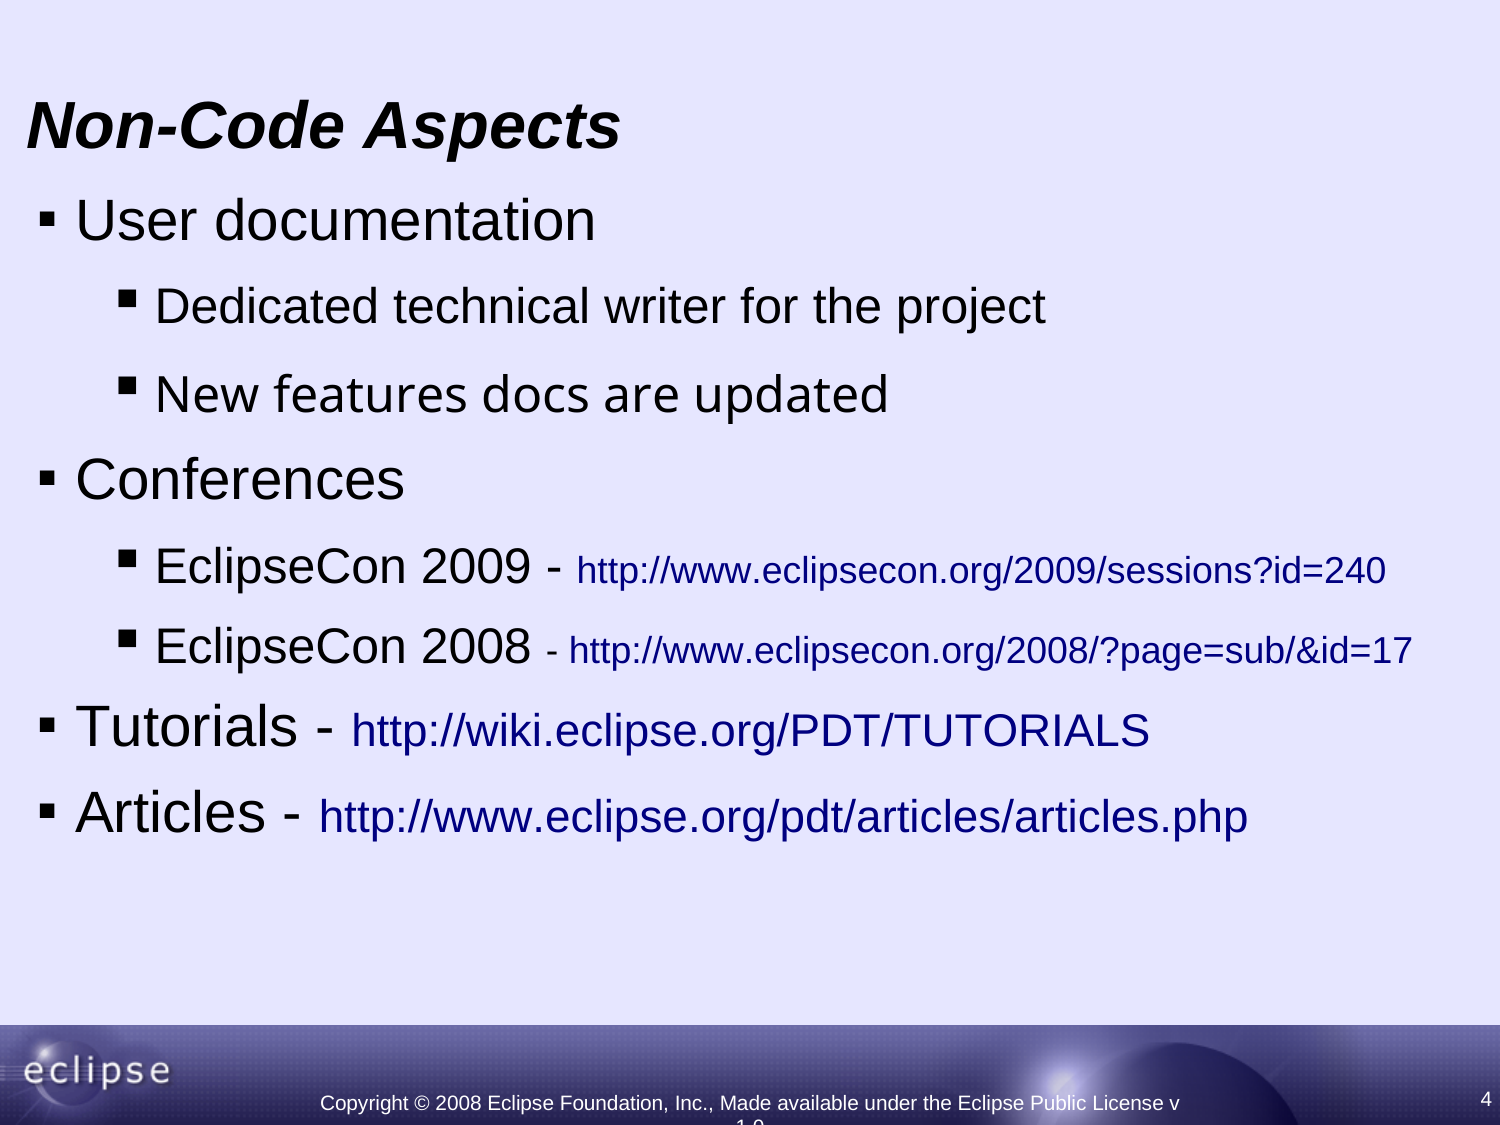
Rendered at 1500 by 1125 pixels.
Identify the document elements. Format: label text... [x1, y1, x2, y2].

picture [0, 1025, 1500, 1125]
title Non-Code Aspects [26, 84, 1474, 172]
list User documentation Dedicated technical writer for the project New features docs are updated Conferences EclipseCon 2009 - http://www.eclipsecon.org/2009/sessions?id=240 EclipseCon 2008 - http://www.eclipsecon.org/2008/?page=sub/&id=17 Tutorials - http://wiki.eclipse.org/PDT/TUTORIALS Articles - http://www.eclipse.org/pdt/articles/articles.php [37, 187, 1463, 1021]
